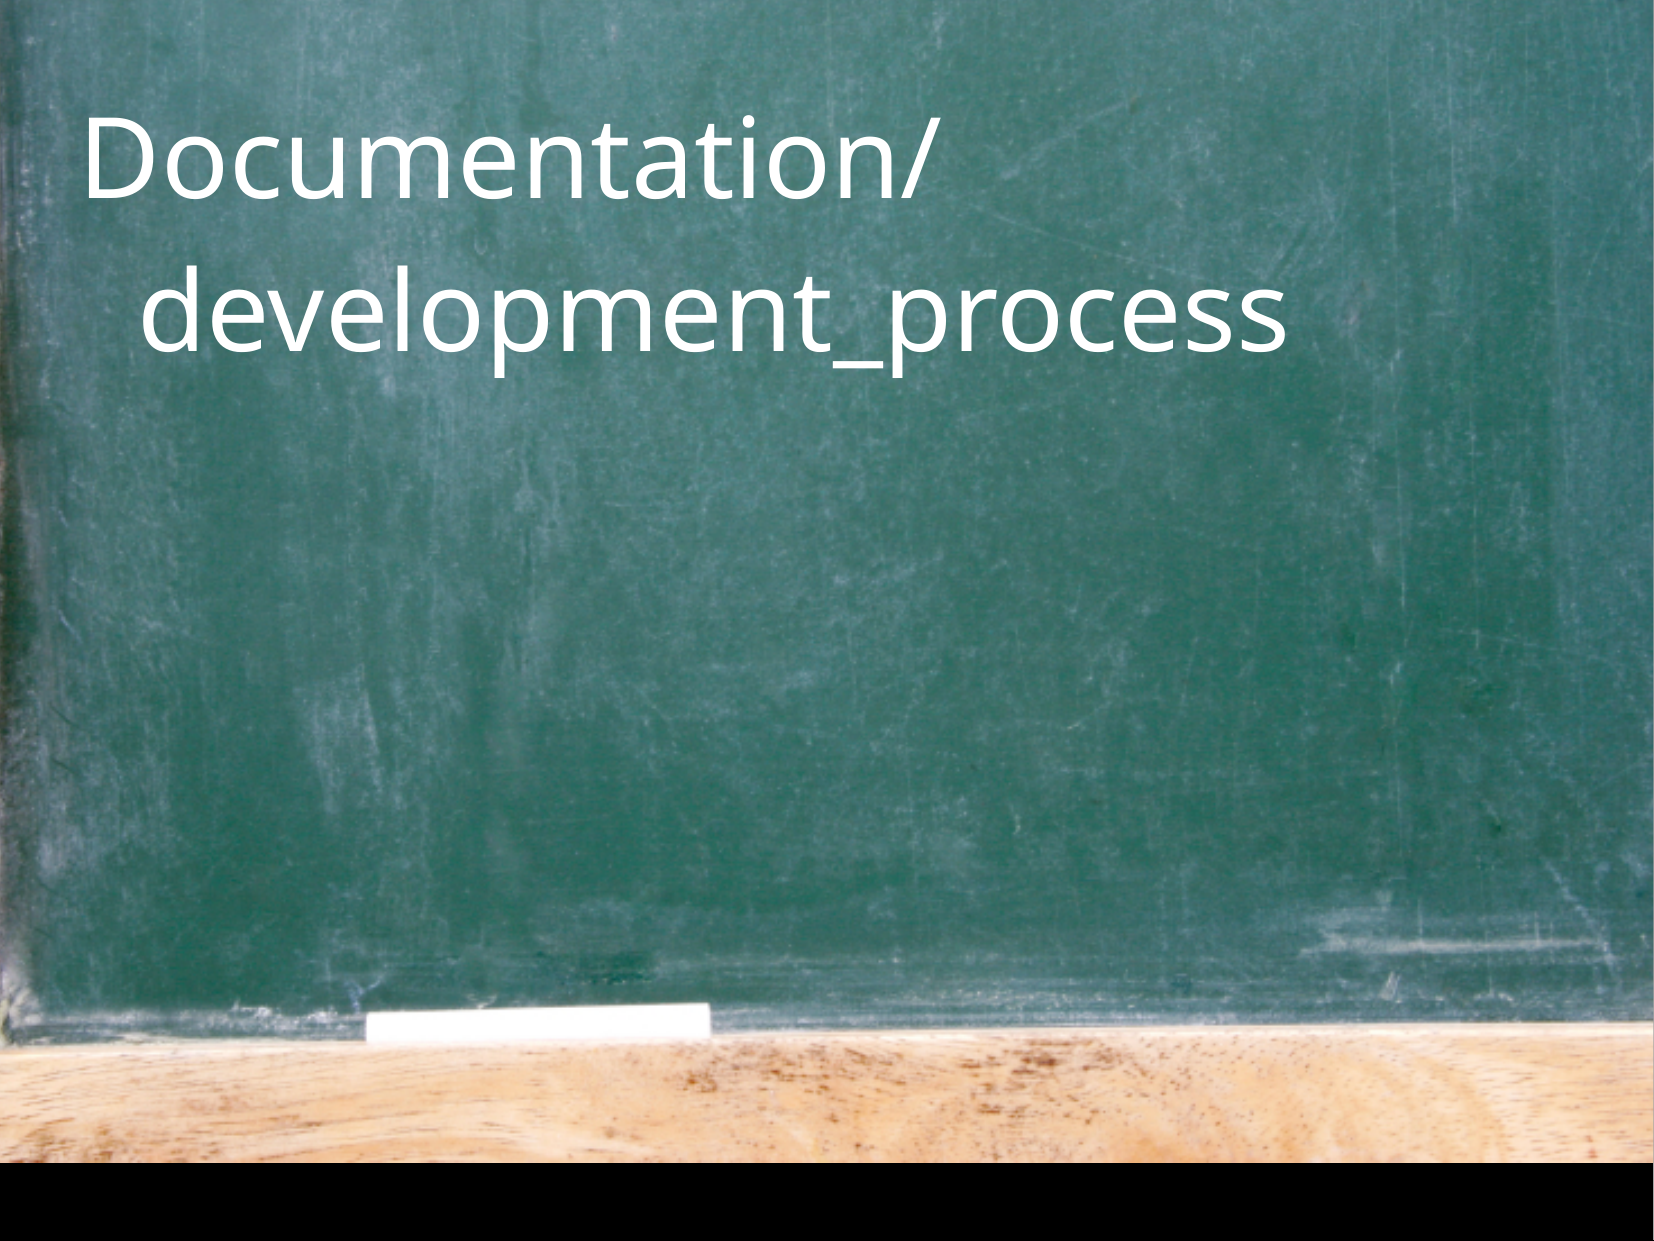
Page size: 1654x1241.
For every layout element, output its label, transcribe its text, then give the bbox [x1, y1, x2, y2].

picture [0, 0, 1654, 1163]
text_box Documentation/ development_process [64, 70, 1592, 464]
text_box [0, 1163, 1654, 1241]
